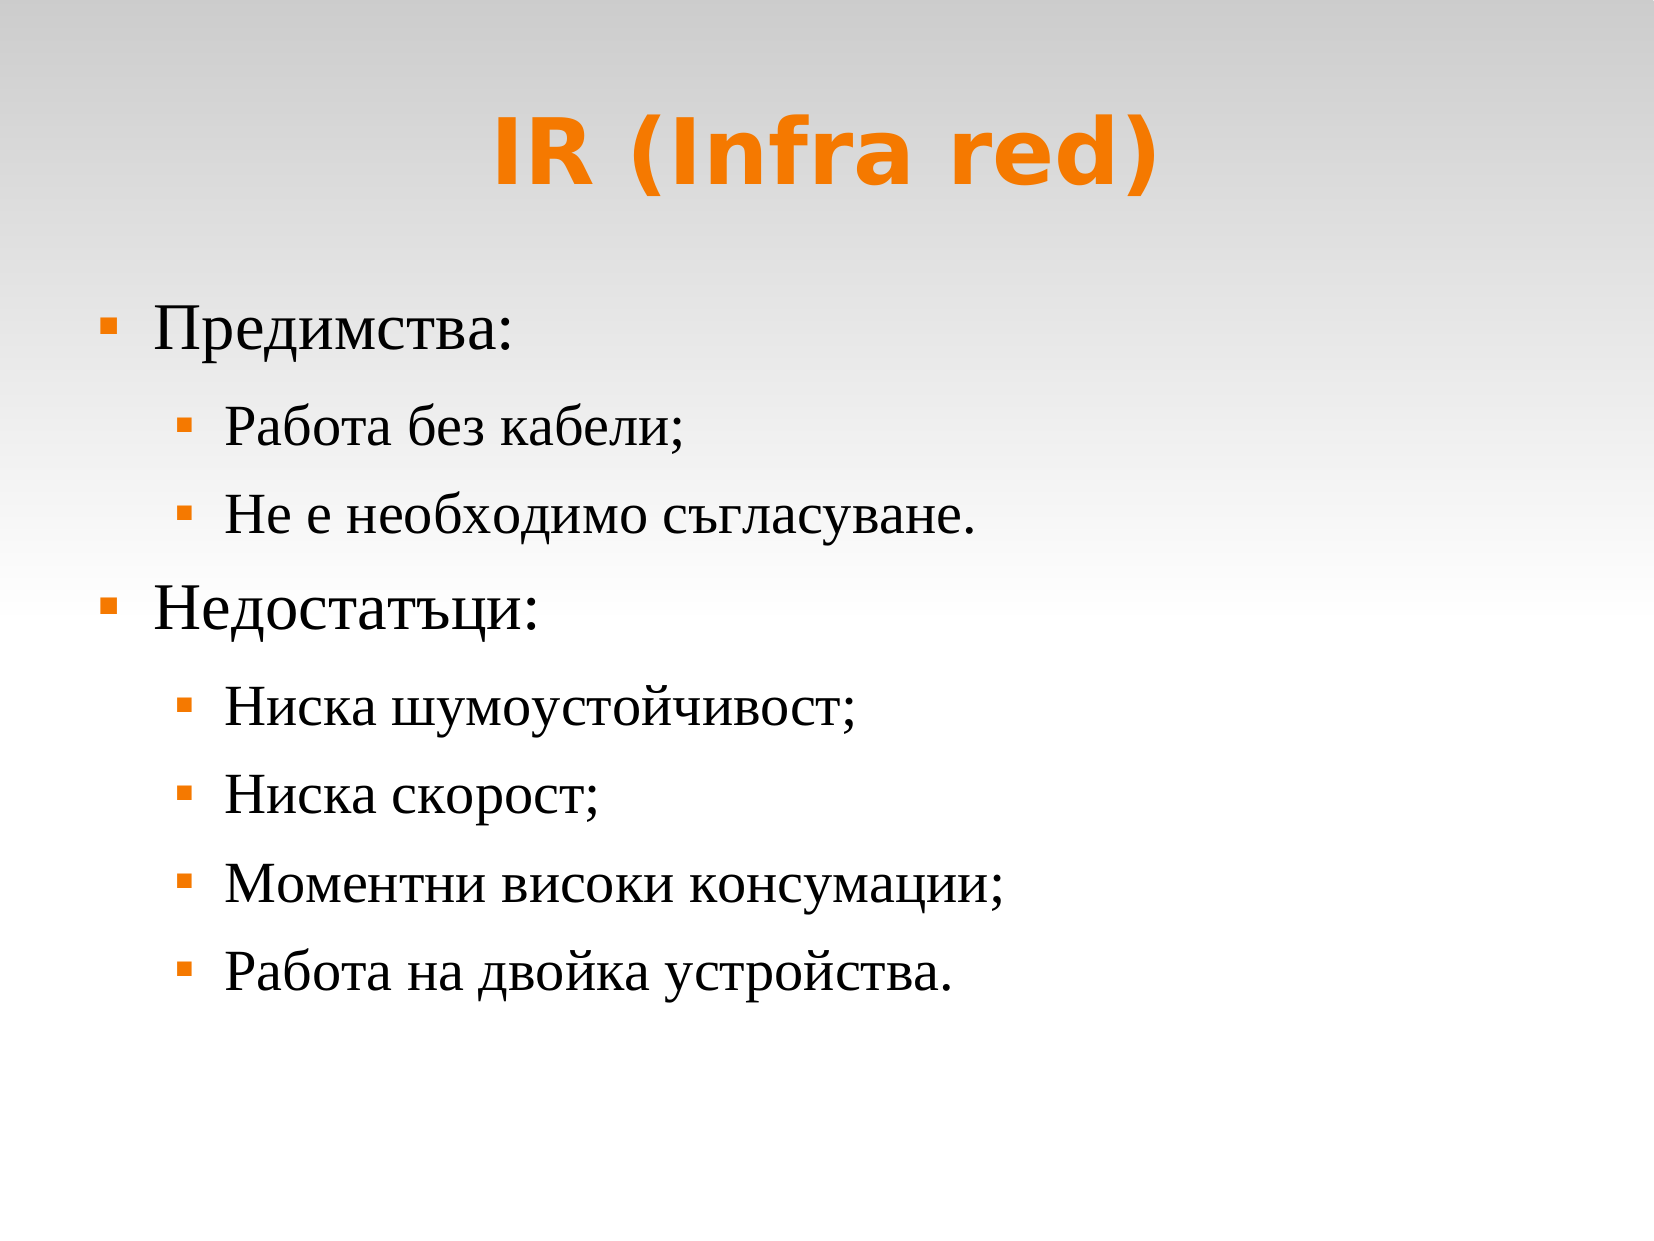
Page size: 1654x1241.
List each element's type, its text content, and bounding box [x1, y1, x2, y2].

list Предимства: Работа без кабели; Не е необходимо съгласуване. Недостатъци: Ниска шумоустойчивост; Ниска скорост; Моментни високи консумации; Работа на двойка устройства. [82, 290, 1571, 1109]
title IR (Infra red) [82, 56, 1571, 250]
